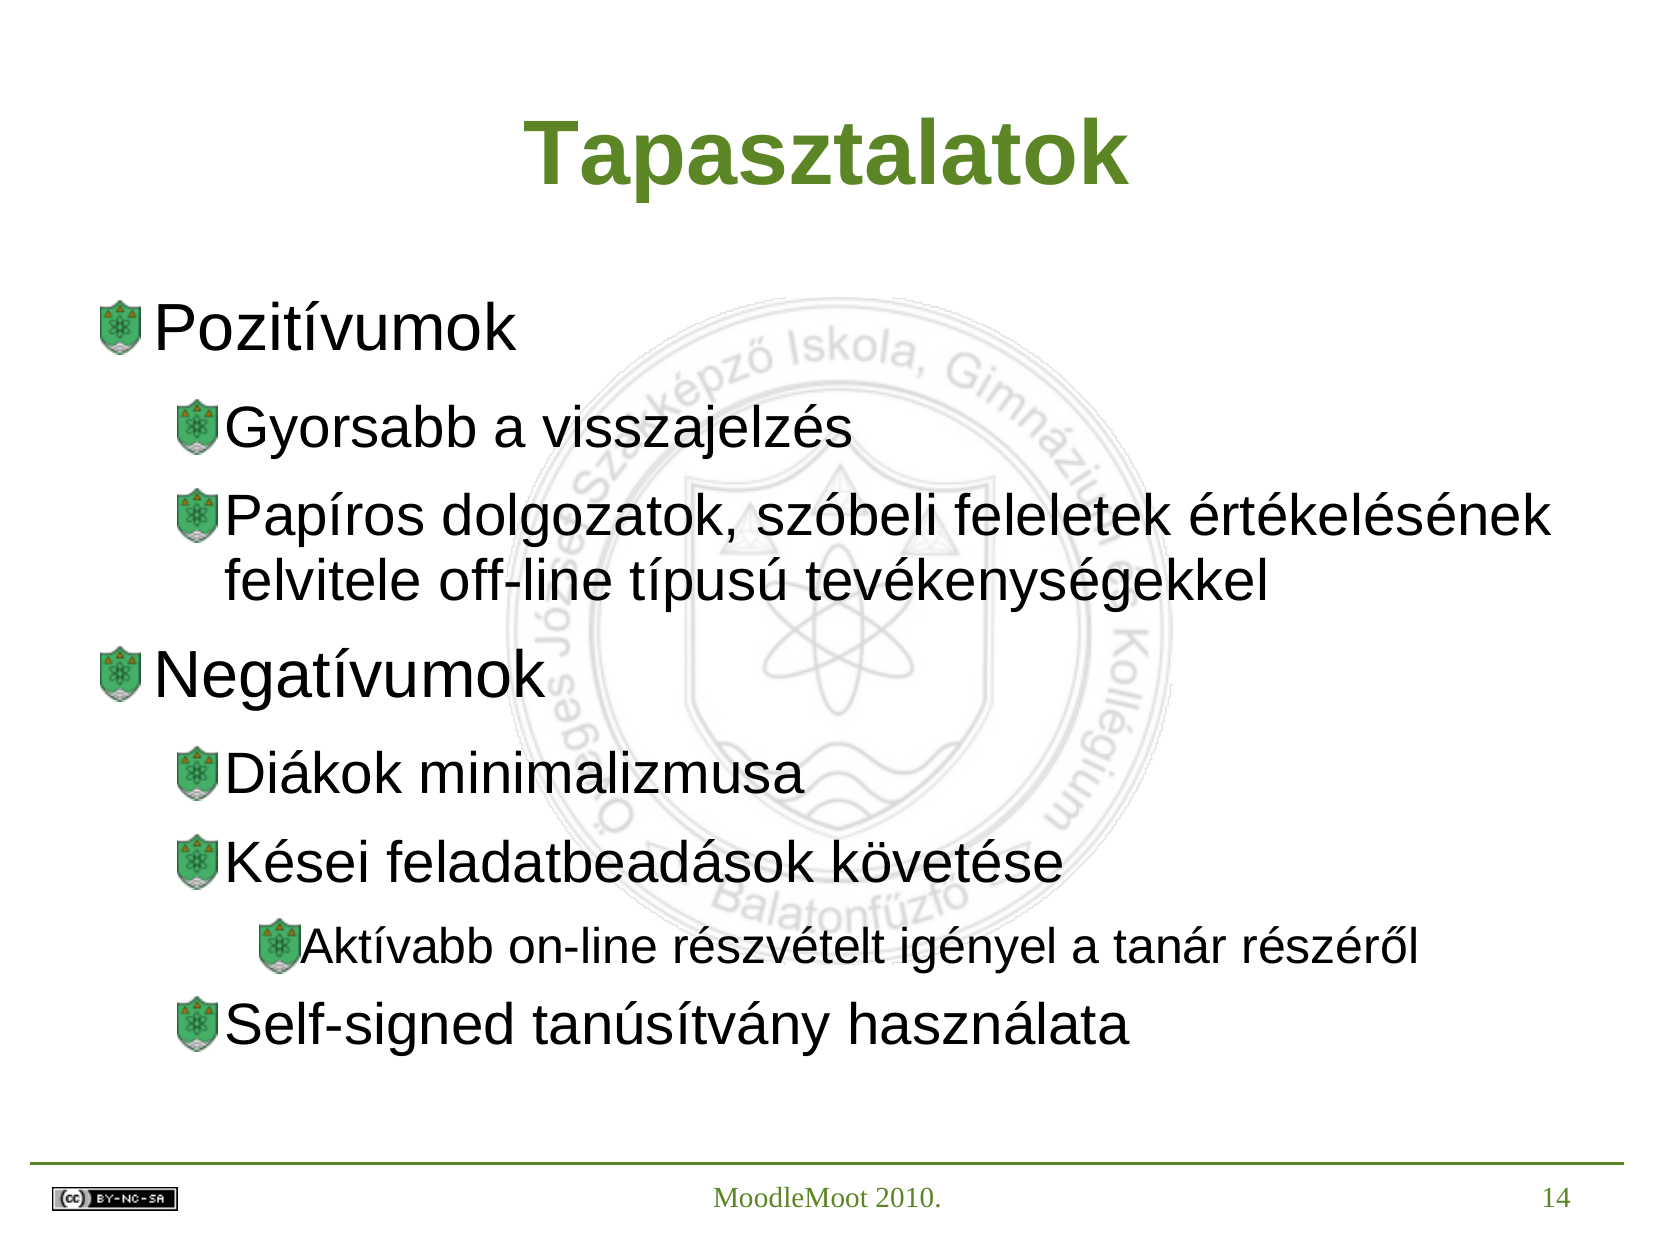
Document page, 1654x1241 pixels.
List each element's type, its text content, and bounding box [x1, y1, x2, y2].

list Pozitívumok Gyorsabb a visszajelzés Papíros dolgozatok, szóbeli feleletek értékelésének felvitele off-line típusú tevékenységekkel Negatívumok Diákok minimalizmusa Kései feladatbeadások követése Aktívabb on-line részvételt igényel a tanár részéről Self-signed tanúsítvány használata [82, 290, 1571, 1094]
picture [52, 1187, 178, 1211]
title Tapasztalatok [82, 49, 1571, 257]
